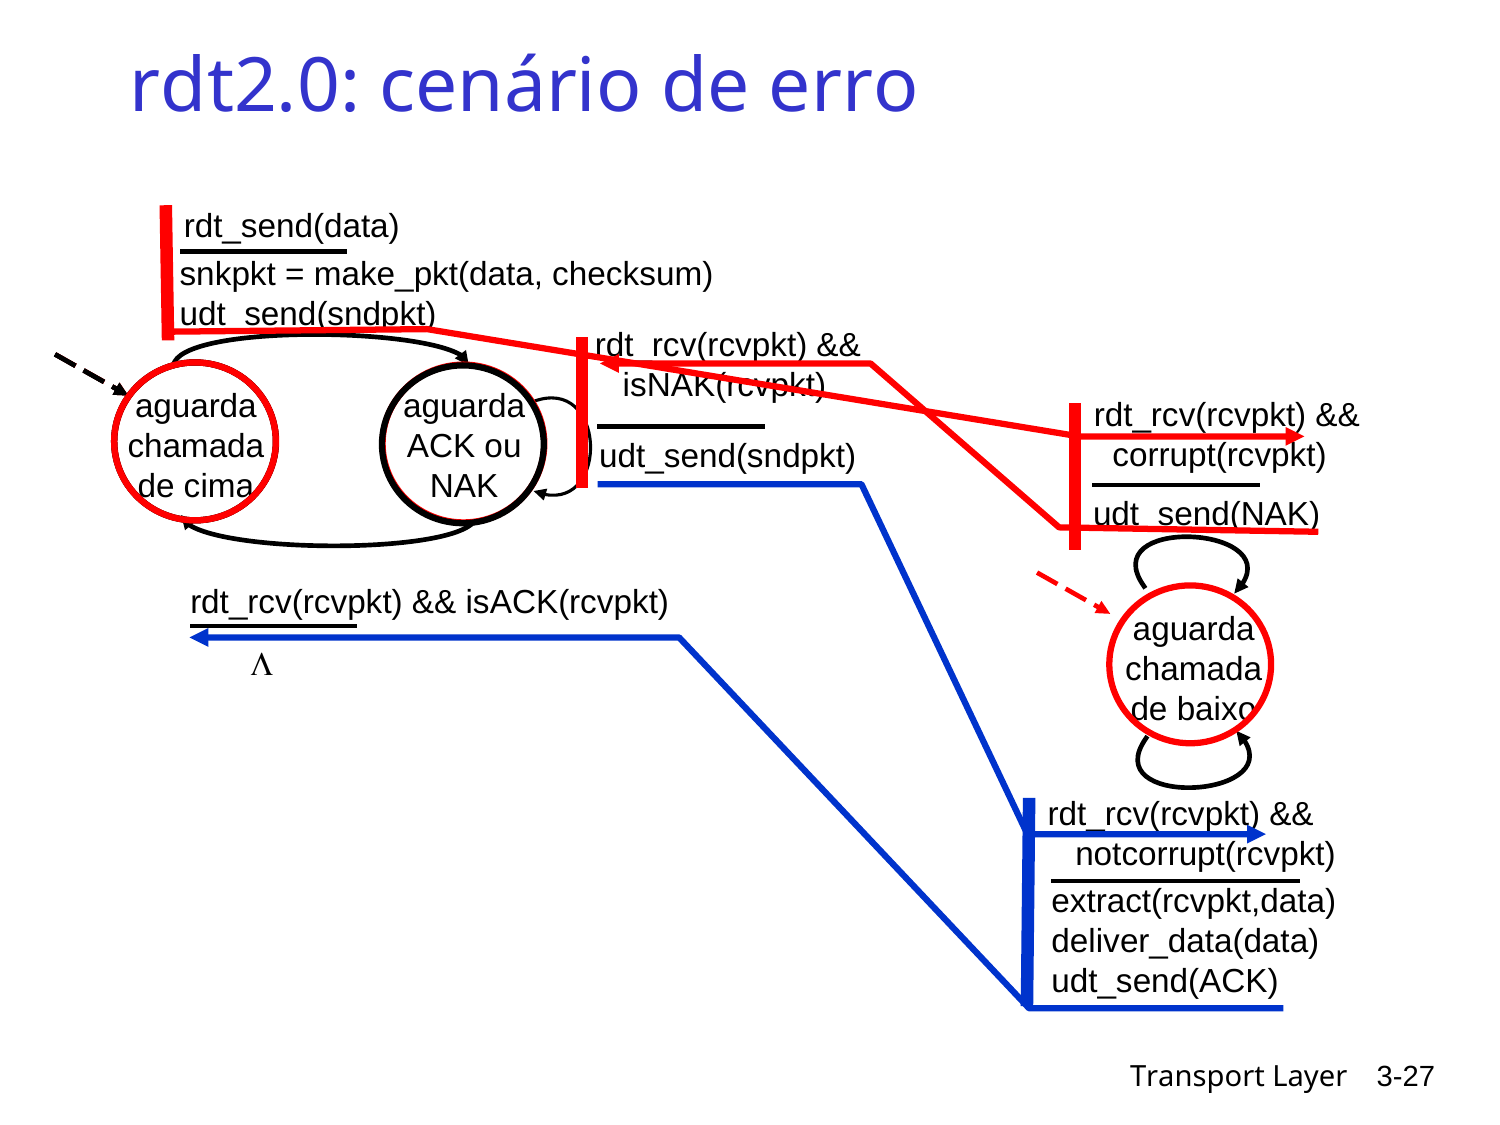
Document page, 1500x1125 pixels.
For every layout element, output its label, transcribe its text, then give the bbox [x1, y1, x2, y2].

text_box rdt_rcv(rcvpkt) && isNAK(rcvpkt) [588, 359, 923, 420]
text_box aguarda ACK ou NAK [386, 376, 540, 477]
text_box [438, 477, 448, 493]
text_box udt_send(NAK) [1081, 484, 1379, 527]
text_box aguarda chamada de baixo [1243, 599, 1293, 700]
text_box [144, 477, 263, 517]
text_box [141, 481, 150, 495]
text_box [1181, 704, 1190, 718]
text_box [1139, 700, 1258, 740]
text_box [1123, 700, 1143, 712]
text_box rdt2.0: cenário de erro [115, 28, 1500, 154]
text_box [158, 366, 232, 376]
text_box extract(rcvpkt,data) deliver_data(data) udt_send(ACK) [1036, 871, 1389, 974]
text_box aguarda ACK ou NAK [376, 376, 414, 477]
text_box aguarda ACK ou NAK [513, 376, 553, 477]
text_box [128, 477, 150, 492]
text_box [1153, 589, 1227, 599]
text_box aguarda chamada de baixo [1095, 599, 1138, 700]
text_box aguarda chamada de cima [118, 376, 272, 477]
text_box rdt_rcv(rcvpkt) && isACK(rcvpkt) [175, 572, 758, 620]
text_box rdt_rcv(rcvpkt) && isNAK(rcvpkt) [580, 315, 923, 404]
text_box  [235, 634, 289, 690]
text_box [482, 477, 490, 485]
text_box Transport Layer [887, 1050, 1339, 1125]
text_box 3-<número> [1339, 1050, 1451, 1125]
text_box [1241, 704, 1251, 718]
text_box aguarda chamada de baixo [1113, 599, 1267, 700]
text_box [395, 477, 532, 519]
text_box [239, 488, 248, 495]
text_box rdt_rcv(rcvpkt) && isNAK(rcvpkt) [683, 367, 912, 405]
text_box [460, 478, 468, 488]
text_box udt_send(sndpkt) [584, 426, 874, 493]
text_box snkpkt = make_pkt(data, checksum) udt_send(sndpkt) [174, 244, 763, 311]
text_box aguarda chamada de cima [248, 376, 295, 477]
text_box rdt_send(data) [169, 196, 540, 268]
text_box rdt_rcv(rcvpkt) && notcorrupt(rcvpkt) [1032, 784, 1387, 900]
text_box [1134, 704, 1143, 718]
text_box aguarda chamada de cima [97, 376, 142, 477]
text_box [432, 369, 494, 376]
text_box rdt_rcv(rcvpkt) && corrupt(rcvpkt) [1079, 385, 1394, 438]
